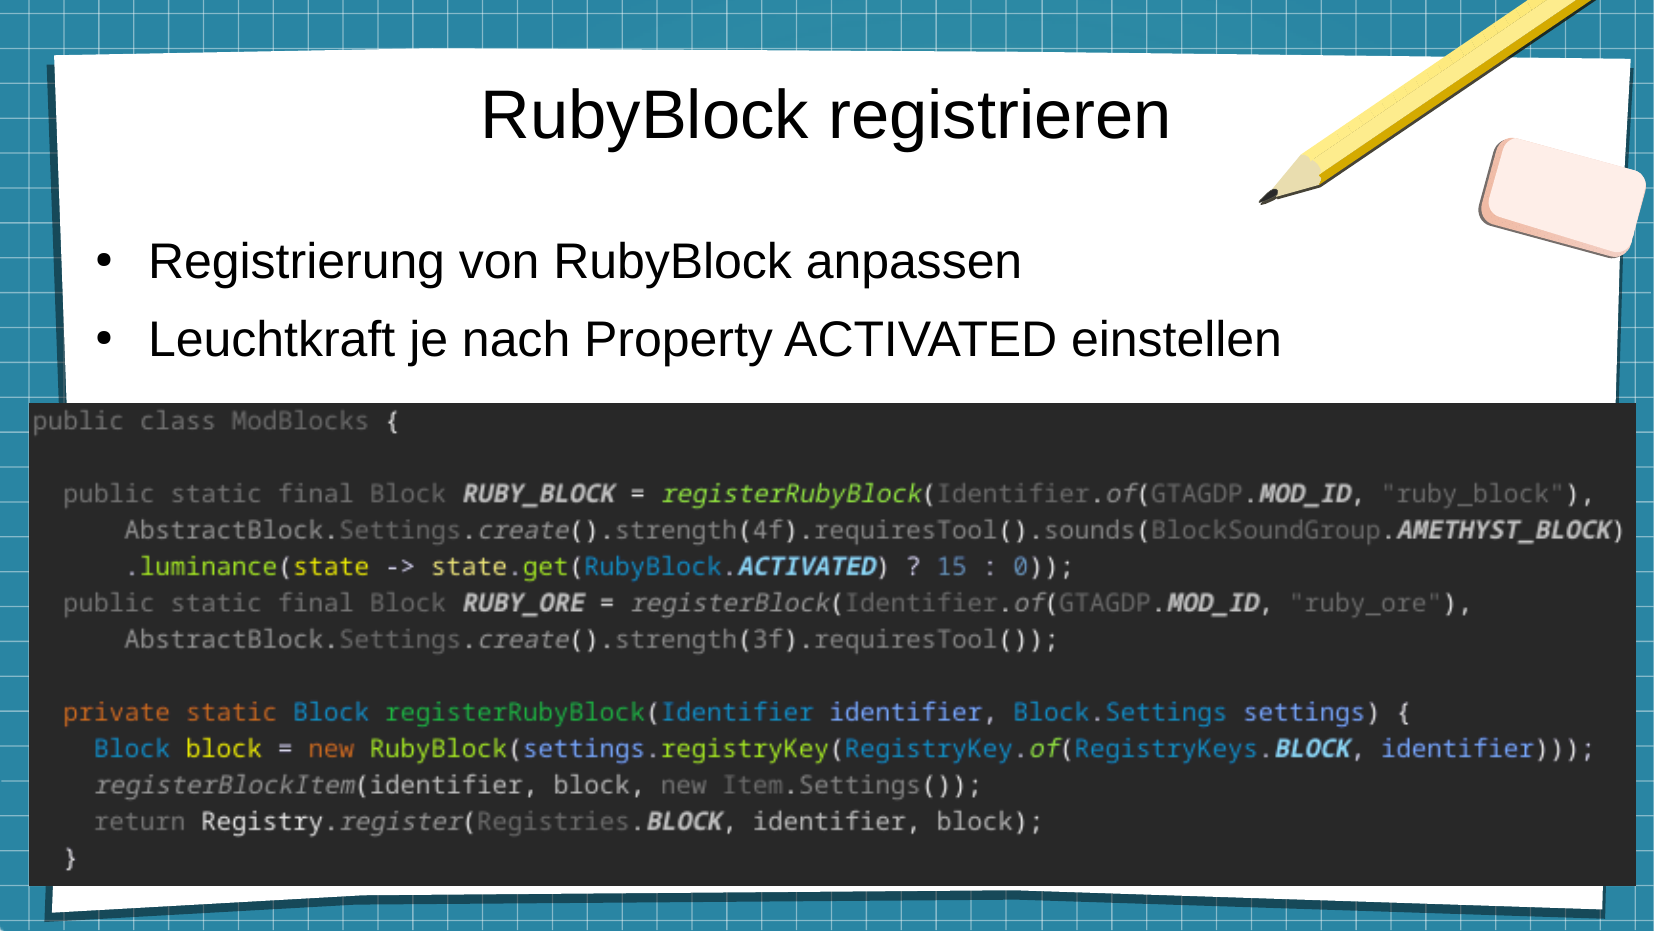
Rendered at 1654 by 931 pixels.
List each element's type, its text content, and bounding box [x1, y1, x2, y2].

picture [29, 403, 1636, 886]
list Registrierung von RubyBlock anpassen Leuchtkraft je nach Property ACTIVATED einstellen [77, 233, 1566, 384]
title RubyBlock registrieren [82, 37, 1571, 193]
